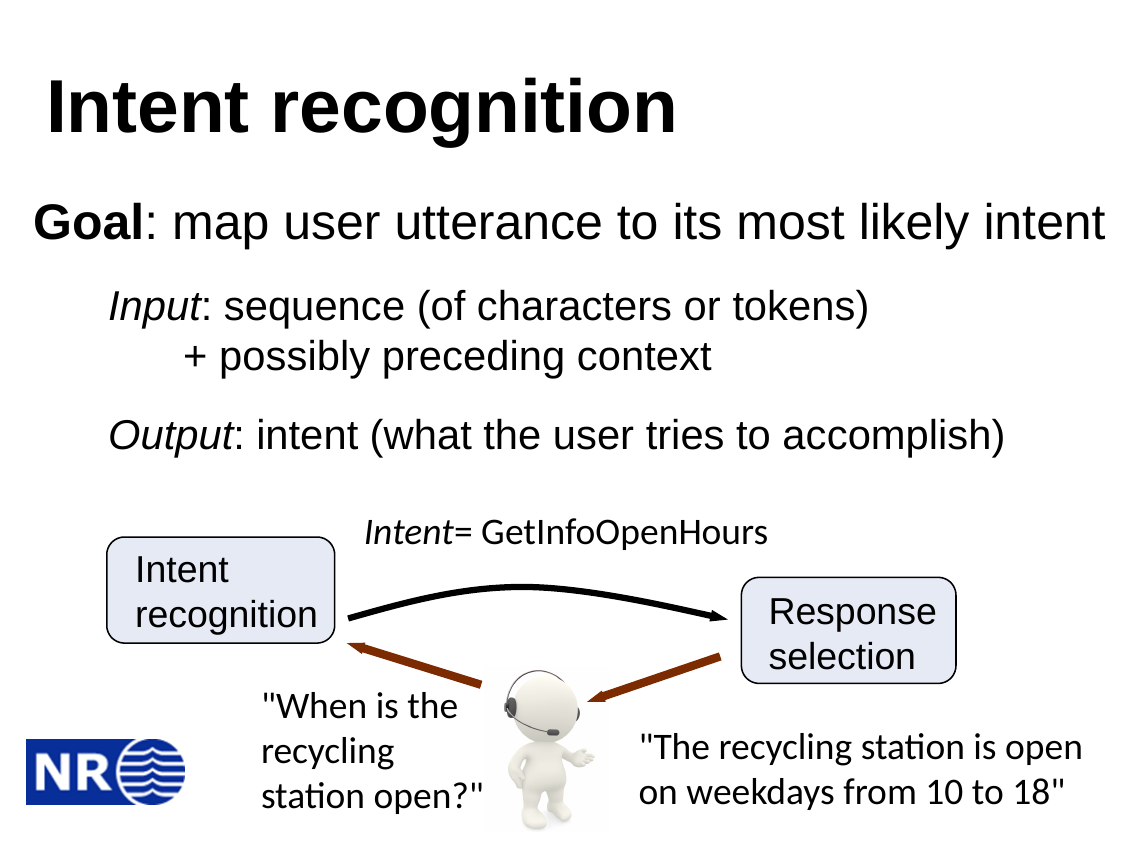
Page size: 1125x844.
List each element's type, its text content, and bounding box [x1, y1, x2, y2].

picture [484, 666, 609, 832]
text_box [106, 537, 120, 643]
text_box Response selection [753, 579, 956, 686]
text_box Intent recognition [120, 537, 349, 644]
text_box "The recycling station is open on weekdays from 10 to 18" [623, 715, 1125, 820]
list Goal: map user utterance to its most likely intent Input: sequence (of characters or tokens) + possibly preceding context Output: intent (what the user tries to accomplish) [18, 181, 1125, 689]
text_box Intent= GetInfoOpenHours [348, 499, 1125, 560]
list Goal: map user utterance to its most likely intent Input: sequence (of characters or tokens) + possibly preceding context Output: intent (what the user tries to accomplish) [349, 560, 1125, 689]
title Intent recognition [30, 32, 1095, 157]
text_box [741, 577, 946, 683]
text_box "When is the recycling station open?" [246, 674, 521, 824]
